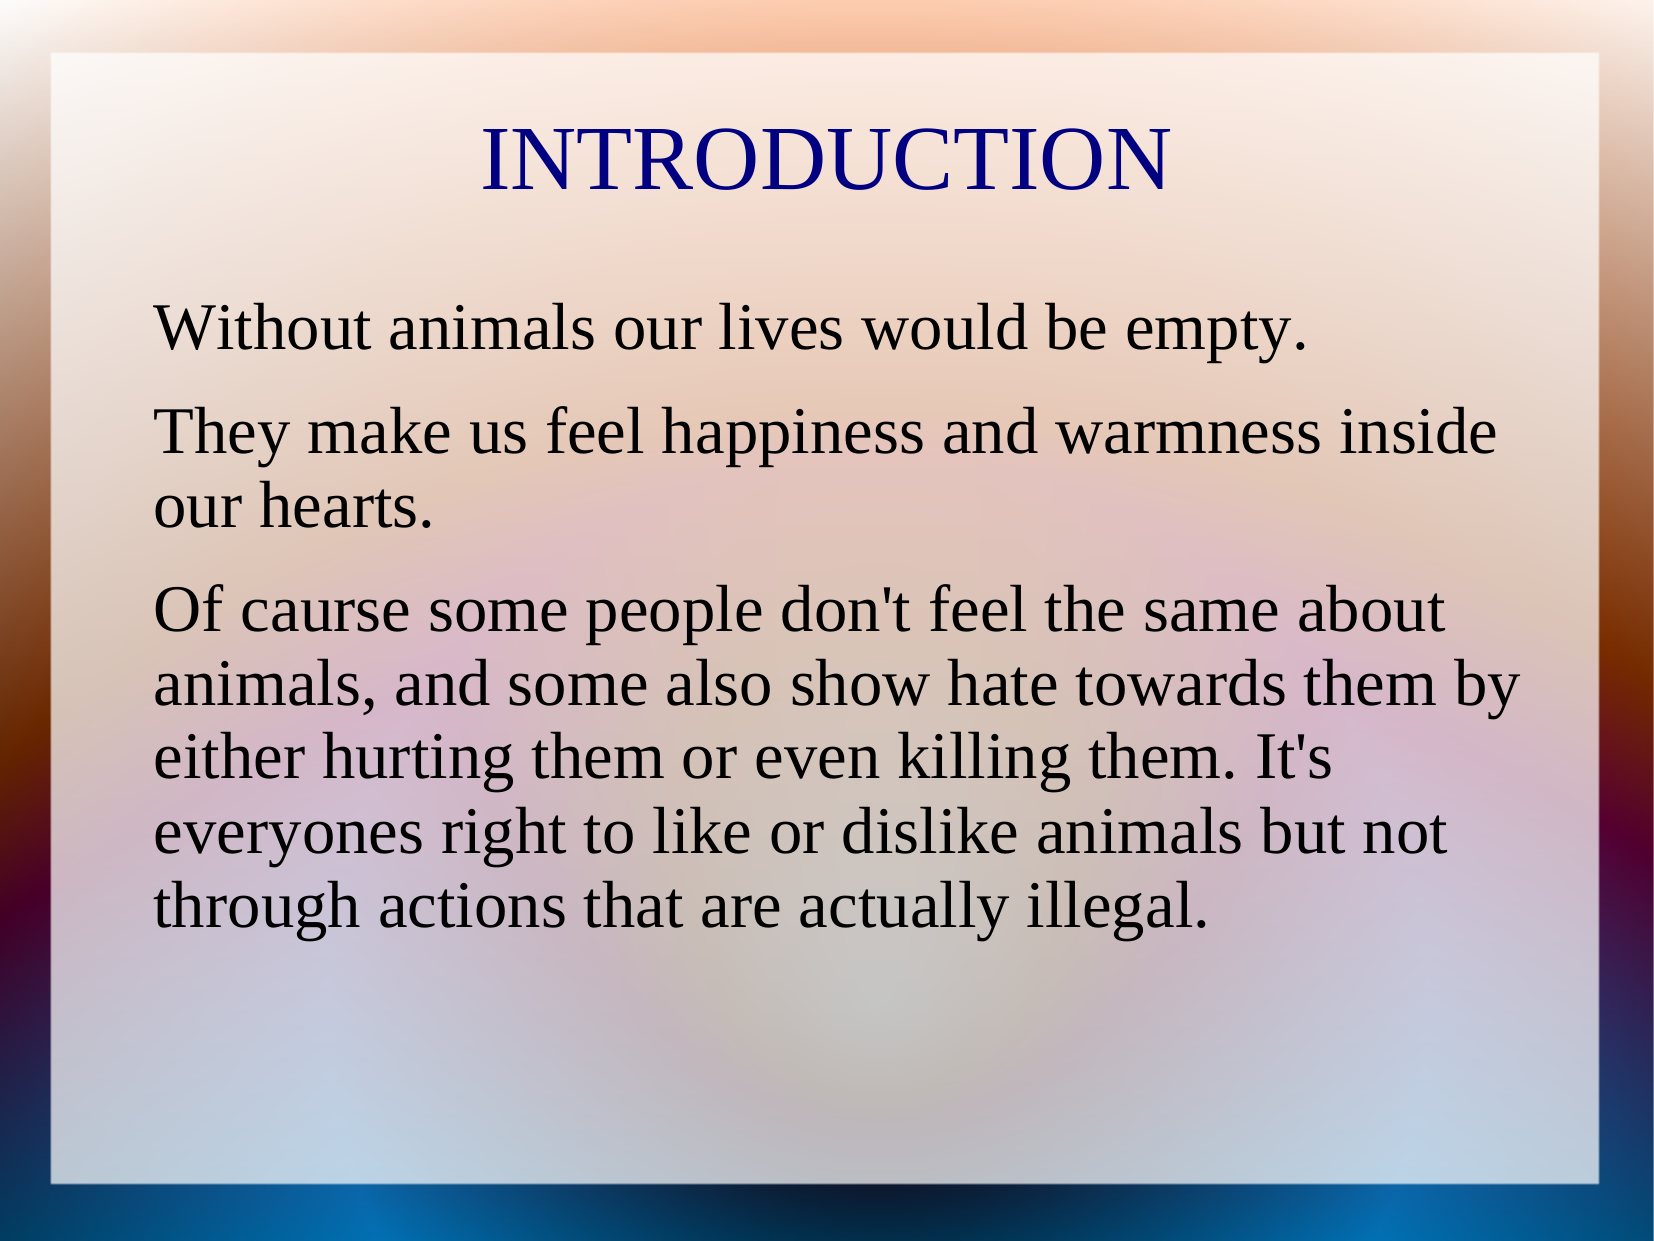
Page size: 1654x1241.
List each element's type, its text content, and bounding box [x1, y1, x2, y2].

list Without animals our lives would be empty. They make us feel happiness and warmness inside our hearts. Of caurse some people don't feel the same about animals, and some also show hate towards them by either hurting them or even killing them. It's everyones right to like or dislike animals but not through actions that are actually illegal. [82, 290, 1571, 1034]
title INTRODUCTION [82, 55, 1571, 263]
picture [0, 0, 1654, 1241]
